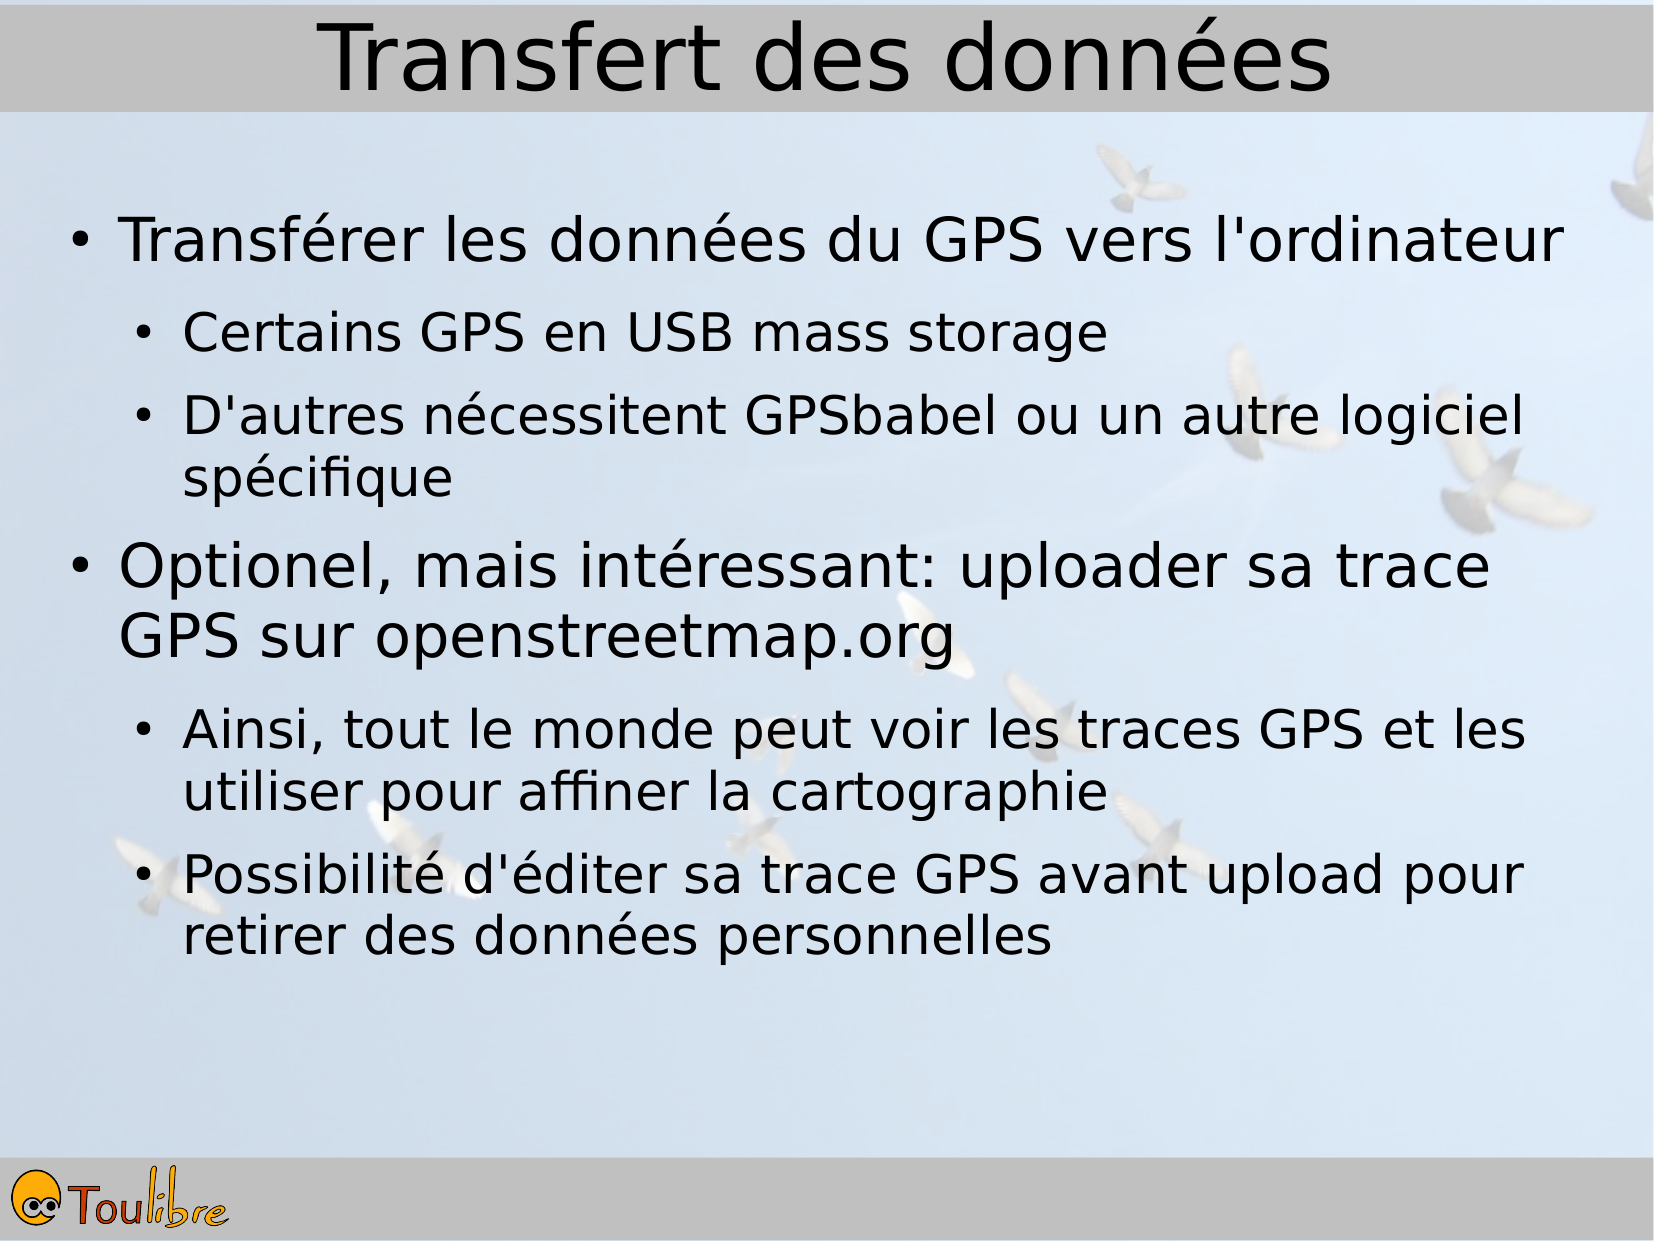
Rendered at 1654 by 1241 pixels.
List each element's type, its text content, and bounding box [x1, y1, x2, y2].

list Transférer les données du GPS vers l'ordinateur Certains GPS en USB mass storage D'autres nécessitent GPSbabel ou un autre logiciel spécifique Optionel, mais intéressant: uploader sa trace GPS sur openstreetmap.org Ainsi, tout le monde peut voir les traces GPS et les utiliser pour affiner la cartographie Possibilité d'éditer sa trace GPS avant upload pour retirer des données personnelles [53, 204, 1612, 1024]
title Transfert des données [0, 4, 1654, 112]
picture [11, 1165, 229, 1228]
